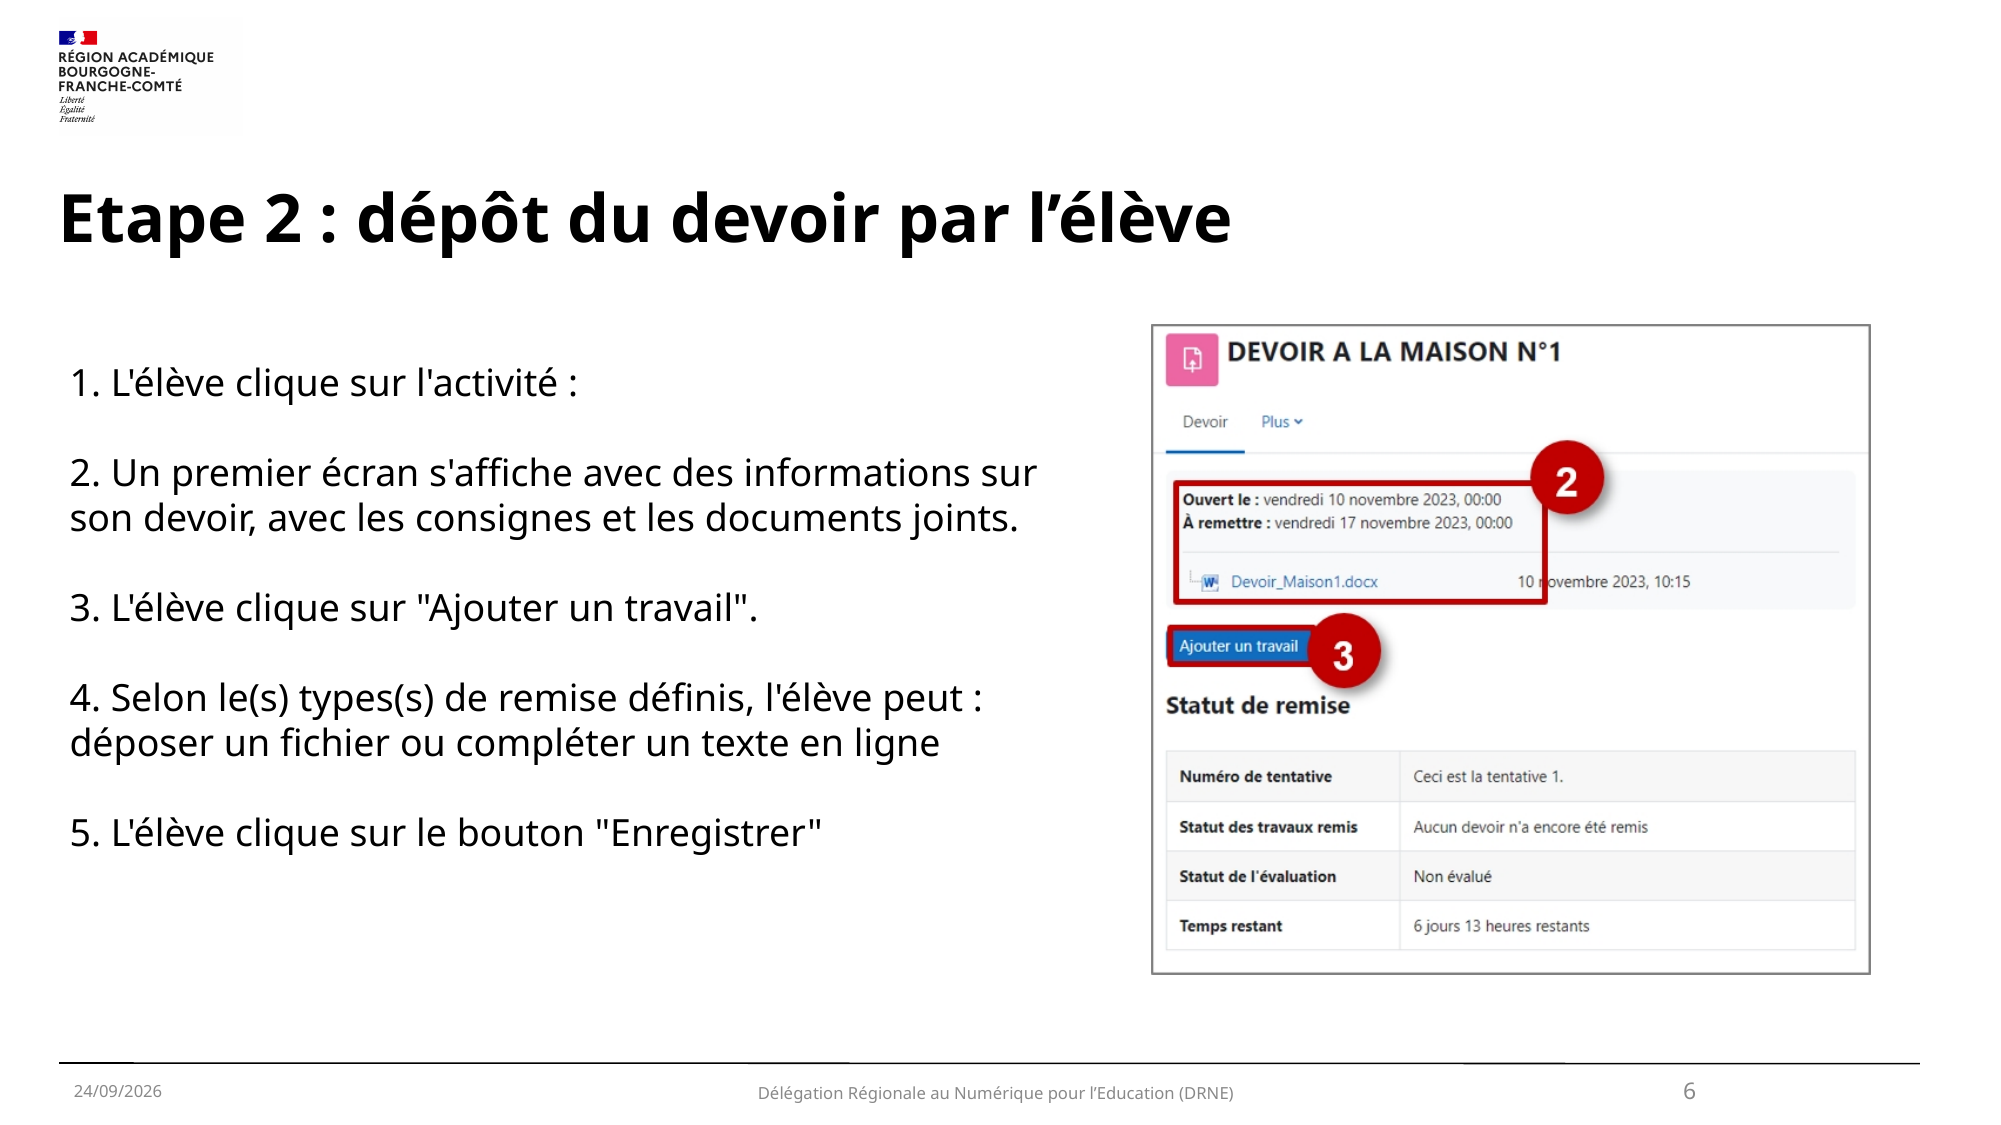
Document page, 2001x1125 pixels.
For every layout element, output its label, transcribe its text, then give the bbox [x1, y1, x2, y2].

text_box Délégation Régionale au Numérique pour l’Education (DRNE) [546, 1063, 1432, 1122]
text_box 6 [1683, 1062, 1919, 1122]
picture [1151, 324, 1871, 975]
text_box 1. L'élève clique sur l'activité : 2. Un premier écran s'affiche avec des informations sur son devoir, avec les consignes et les documents joints. 3. L'élève clique sur "Ajouter un travail". 4. Selon le(s) types(s) de remise définis, l'élève peut : déposer un fichier ou compléter un texte en ligne 5. L'élève clique sur le bouton "Enregistrer" [54, 351, 1063, 916]
text_box 29/10/2024 [59, 1062, 295, 1122]
title Etape 2 : dépôt du devoir par l’élève [59, 147, 1919, 295]
